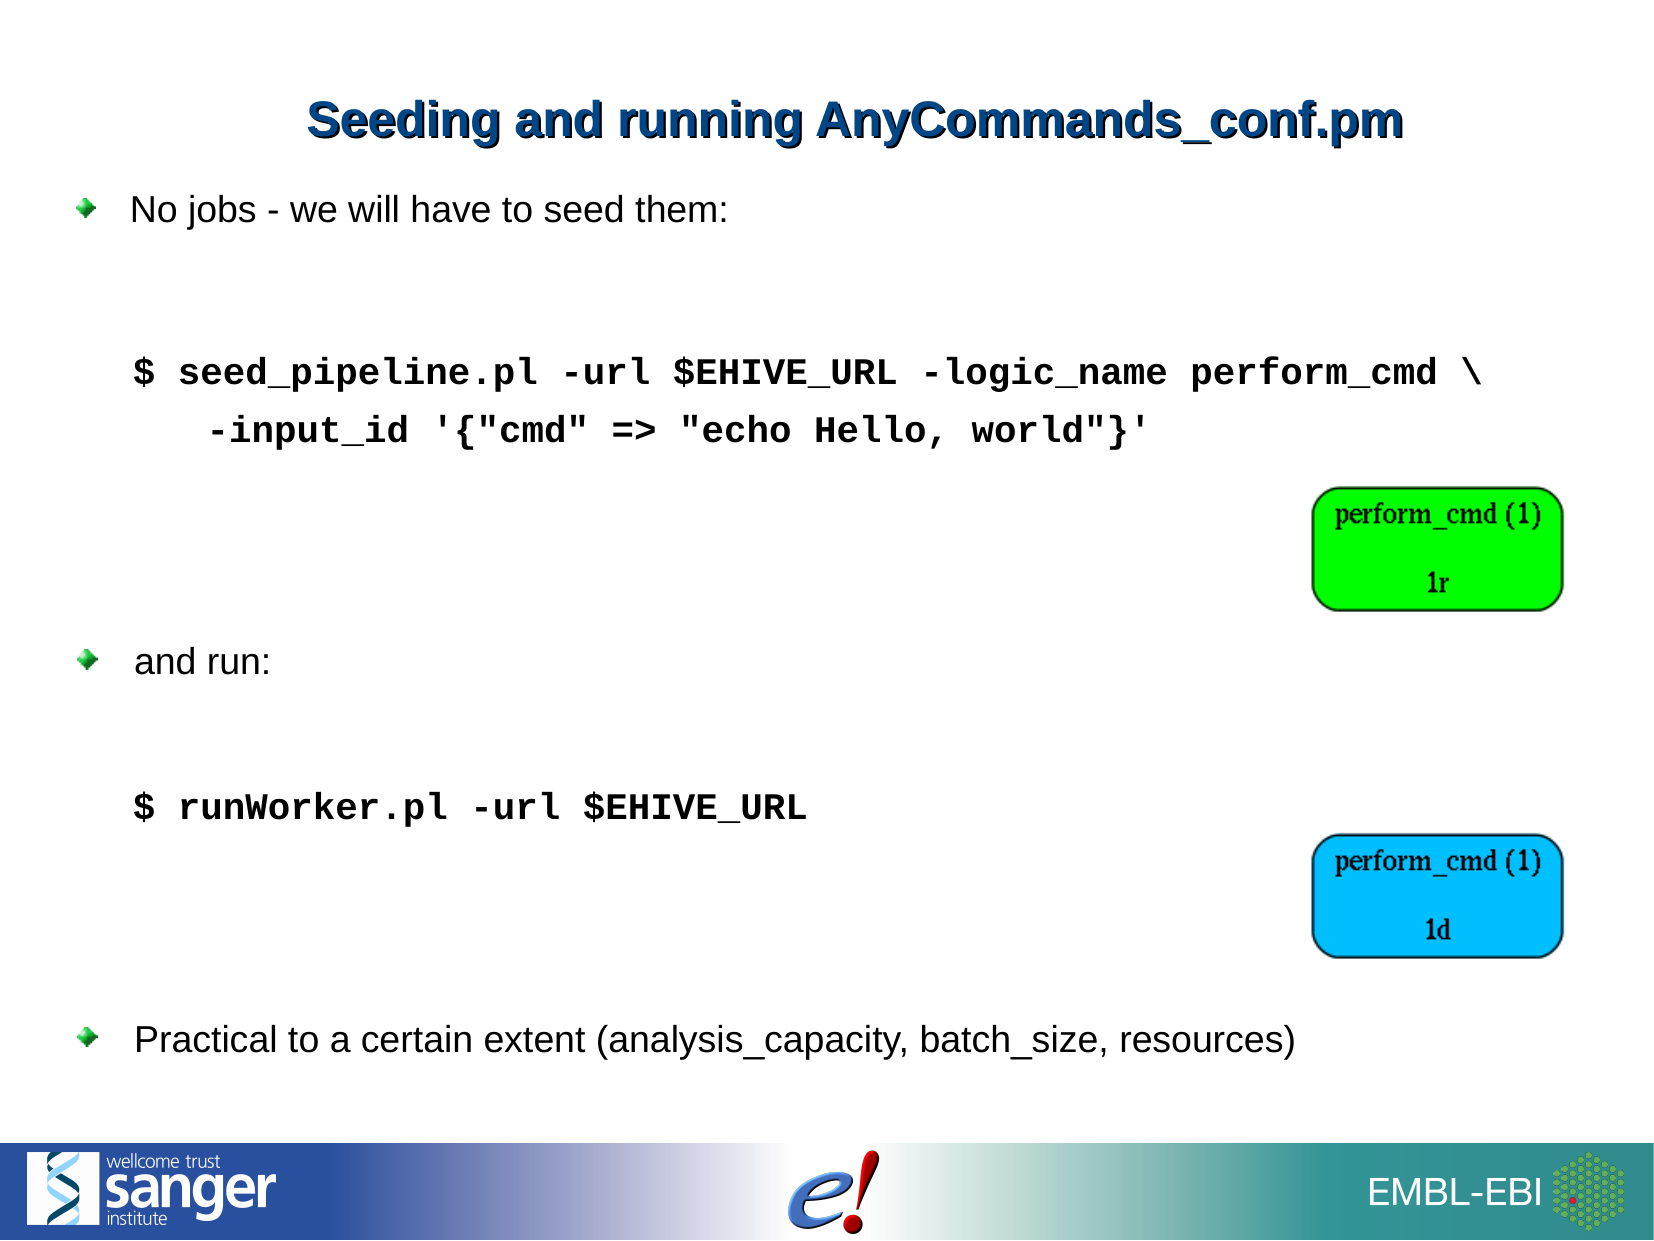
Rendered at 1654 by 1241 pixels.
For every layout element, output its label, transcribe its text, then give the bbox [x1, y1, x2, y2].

picture [1299, 819, 1577, 975]
title Seeding and running AnyCommands_conf.pm [92, 36, 1581, 162]
picture [1299, 472, 1577, 628]
picture [0, 1143, 1654, 1240]
list No jobs - we will have to seed them: $ seed_pipeline.pl -url $EHIVE_URL -logic_name perform_cmd \ -input_id '{"cmd" => "echo Hello, world"}' and run: $ runWorker.pl -url $EHIVE_URL Practical to a certain extent (analysis_capacity, batch_size, resources) [44, 170, 1565, 1123]
